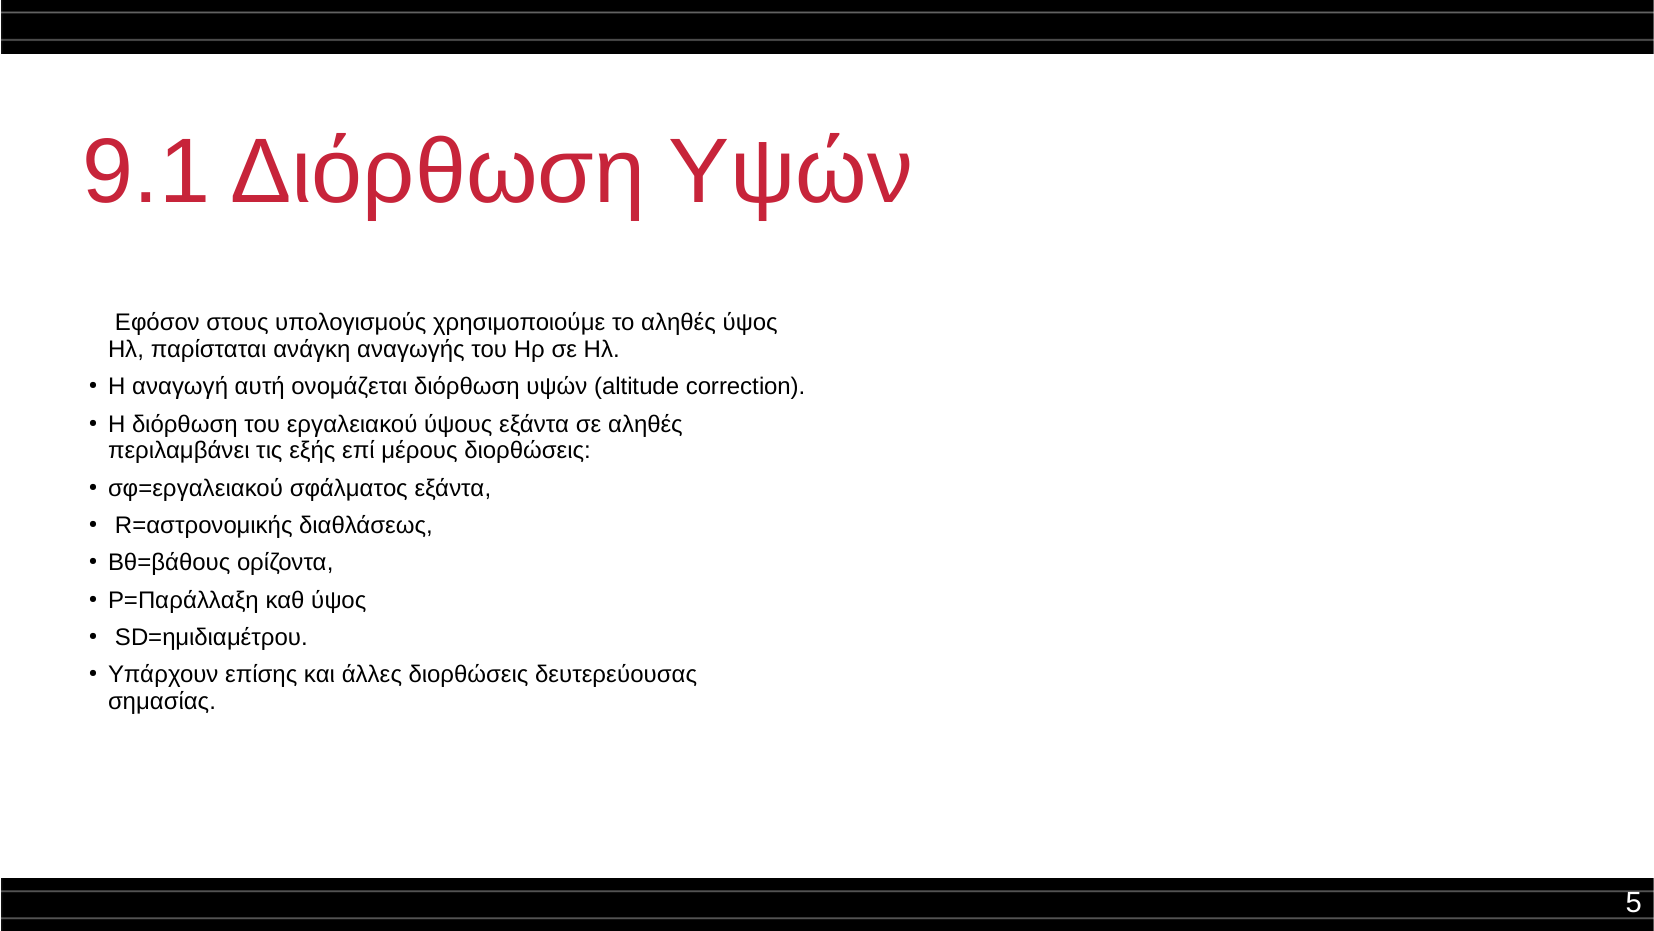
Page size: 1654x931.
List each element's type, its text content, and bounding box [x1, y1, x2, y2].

list Εφόσον στους υπολογισμούς χρησιμοποιούμε το αληθές ύψος Ηλ, παρίσταται ανάγκη αναγωγής του Ηρ σε Ηλ. Η αναγωγή αυτή ονομάζεται διόρθωση υψών (altitude correction). Η διόρθωση του εργαλειακού ύψους εξάντα σε αληθές περιλαμβάνει τις εξής επί μέρους διορθώσεις: σφ=εργαλειακού σφάλματος εξάντα, R=αστρονομικής διαθλάσεως, Βθ=βάθους ορίζοντα, P=Παράλλαξη καθ ύψος SD=ημιδιαμέτρου. Υπάρχουν επίσης και άλλες διορθώσεις δευτερεύουσας σημασίας. [82, 271, 809, 758]
title 9.1 Διόρθωση Υψών [82, 92, 1571, 249]
picture [1, 878, 1654, 931]
picture [1, 0, 1654, 54]
